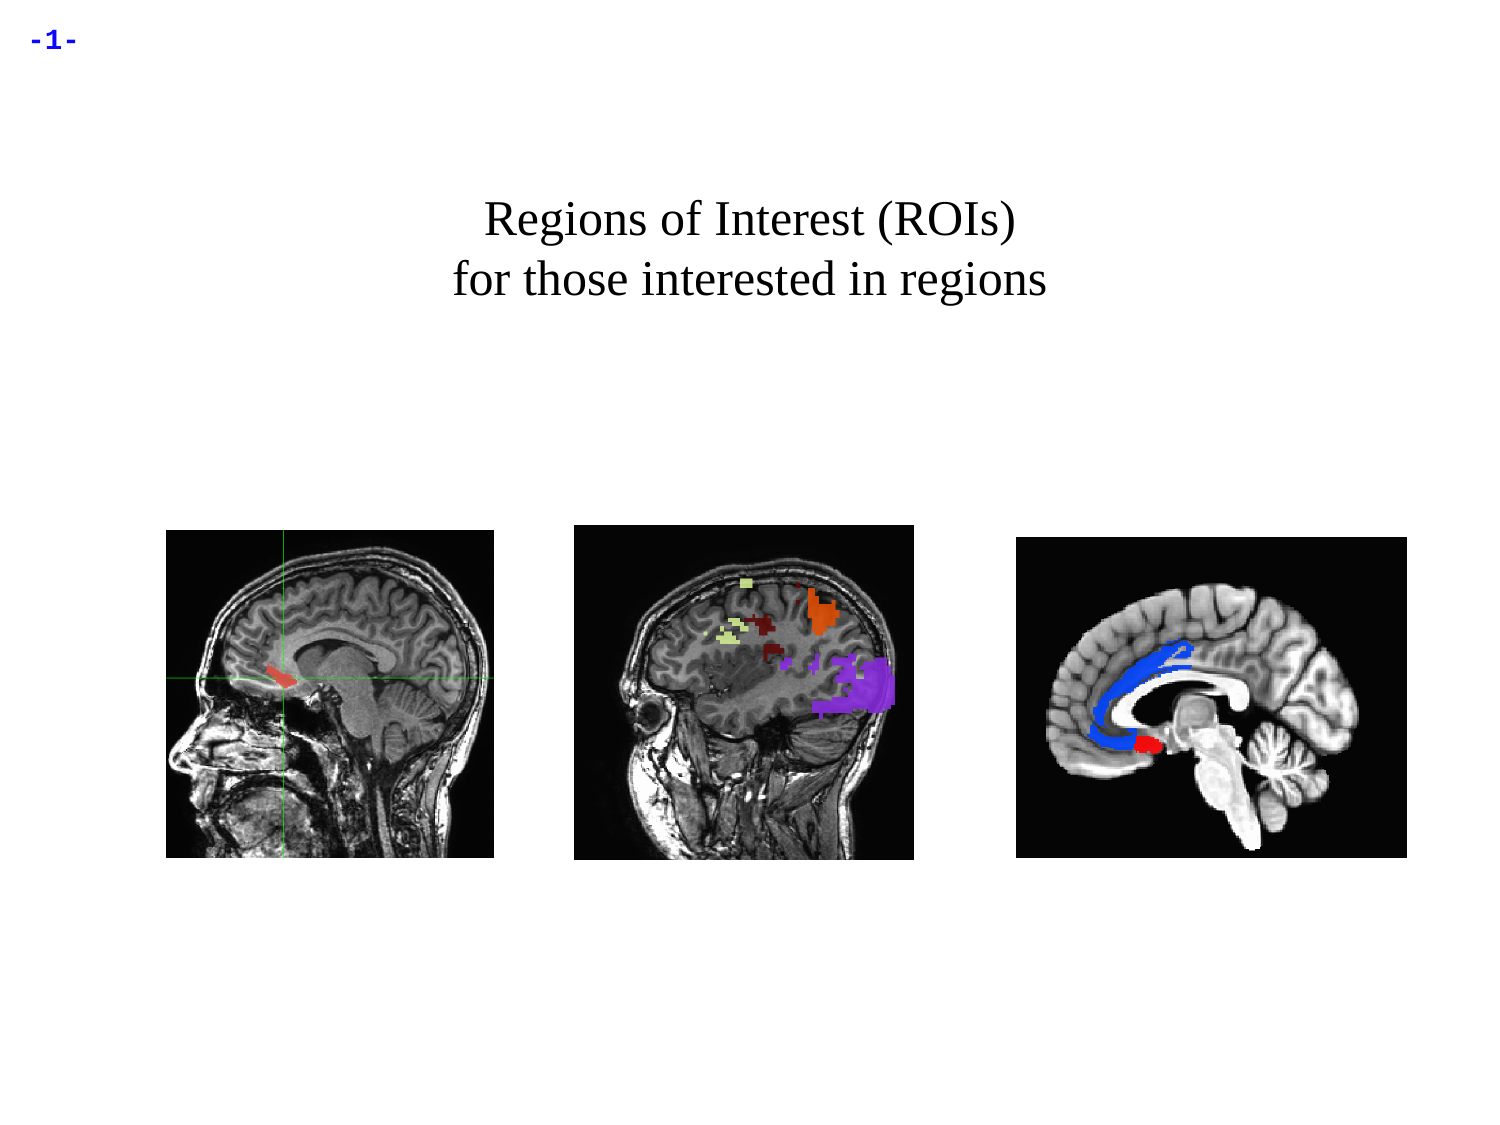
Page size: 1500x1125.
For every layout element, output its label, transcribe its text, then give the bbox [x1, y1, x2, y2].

title Regions of Interest (ROIs) for those interested in regions [112, 124, 1388, 367]
picture [574, 525, 914, 860]
picture [166, 530, 494, 858]
picture [1016, 537, 1407, 859]
